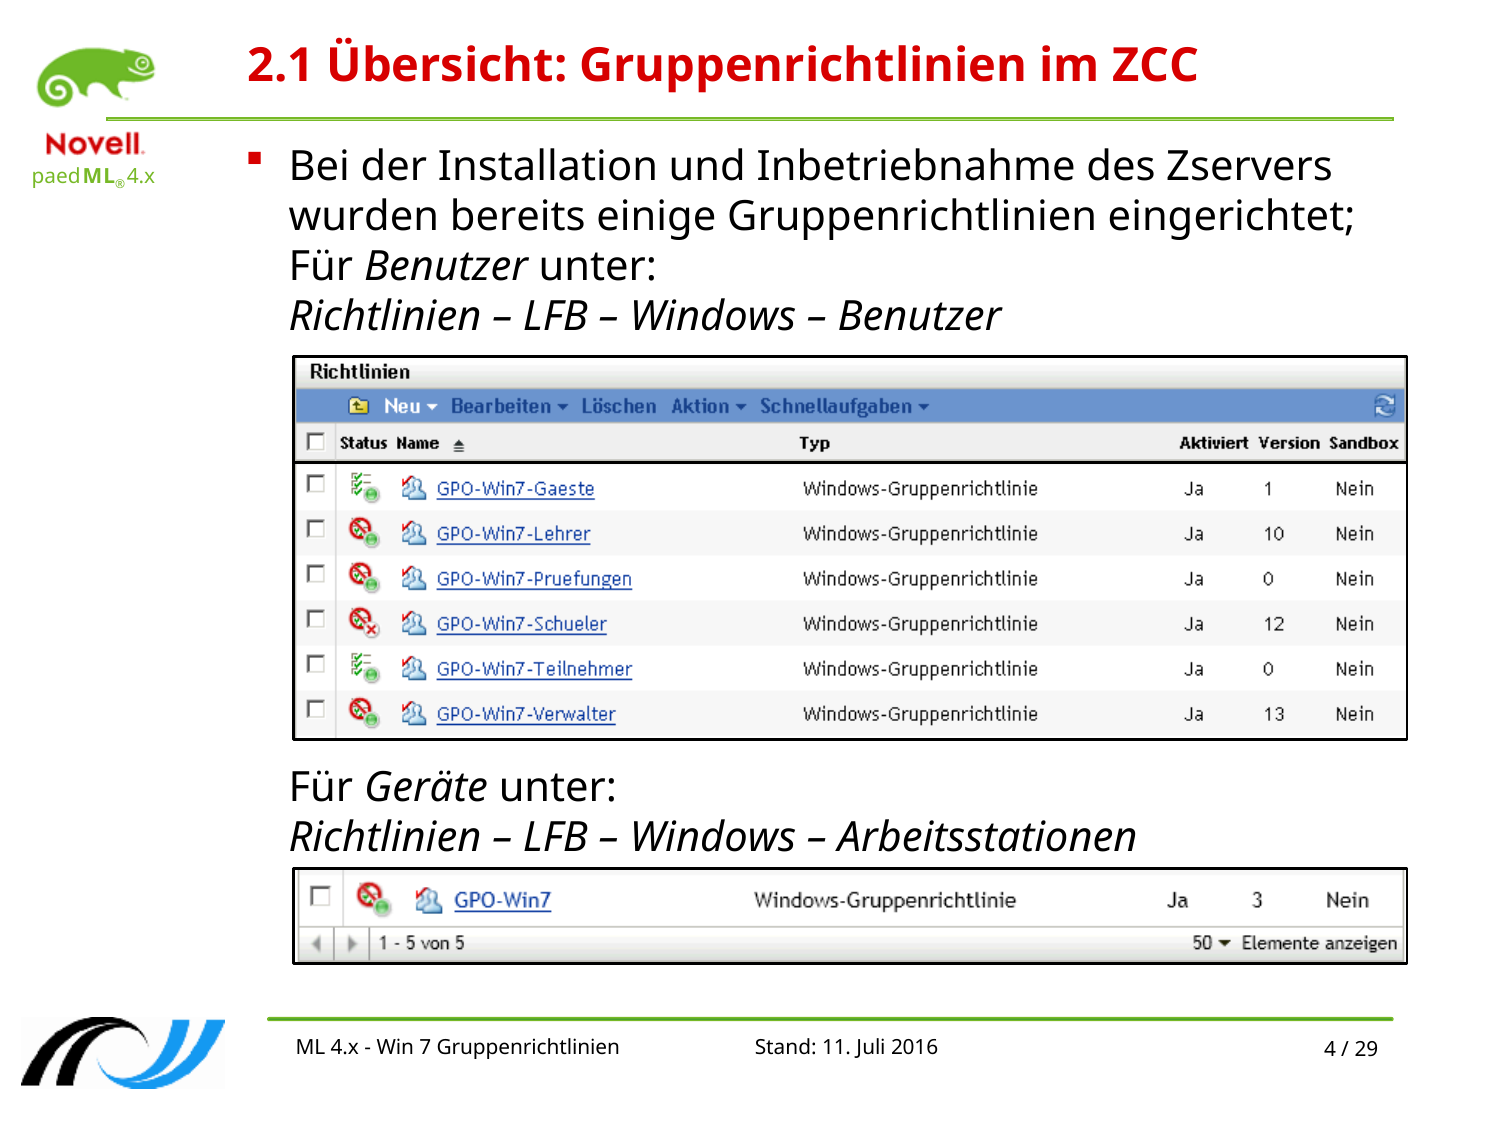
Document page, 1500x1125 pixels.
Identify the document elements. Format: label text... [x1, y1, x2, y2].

list Bei der Installation und Inbetriebnahme des Zservers wurden bereits einige Gruppenrichtlinien eingerichtet; Für Benutzer unter: Richtlinien – LFB – Windows – Benutzer Für Geräte unter: Richtlinien – LFB – Windows – Arbeitsstationen [230, 131, 1412, 1018]
picture [21, 1017, 225, 1089]
picture [295, 358, 1406, 461]
title 2.1 Übersicht: Gruppenrichtlinien im ZCC [232, 12, 1388, 113]
picture [295, 464, 1406, 739]
picture [295, 869, 1406, 962]
picture [24, 32, 167, 175]
